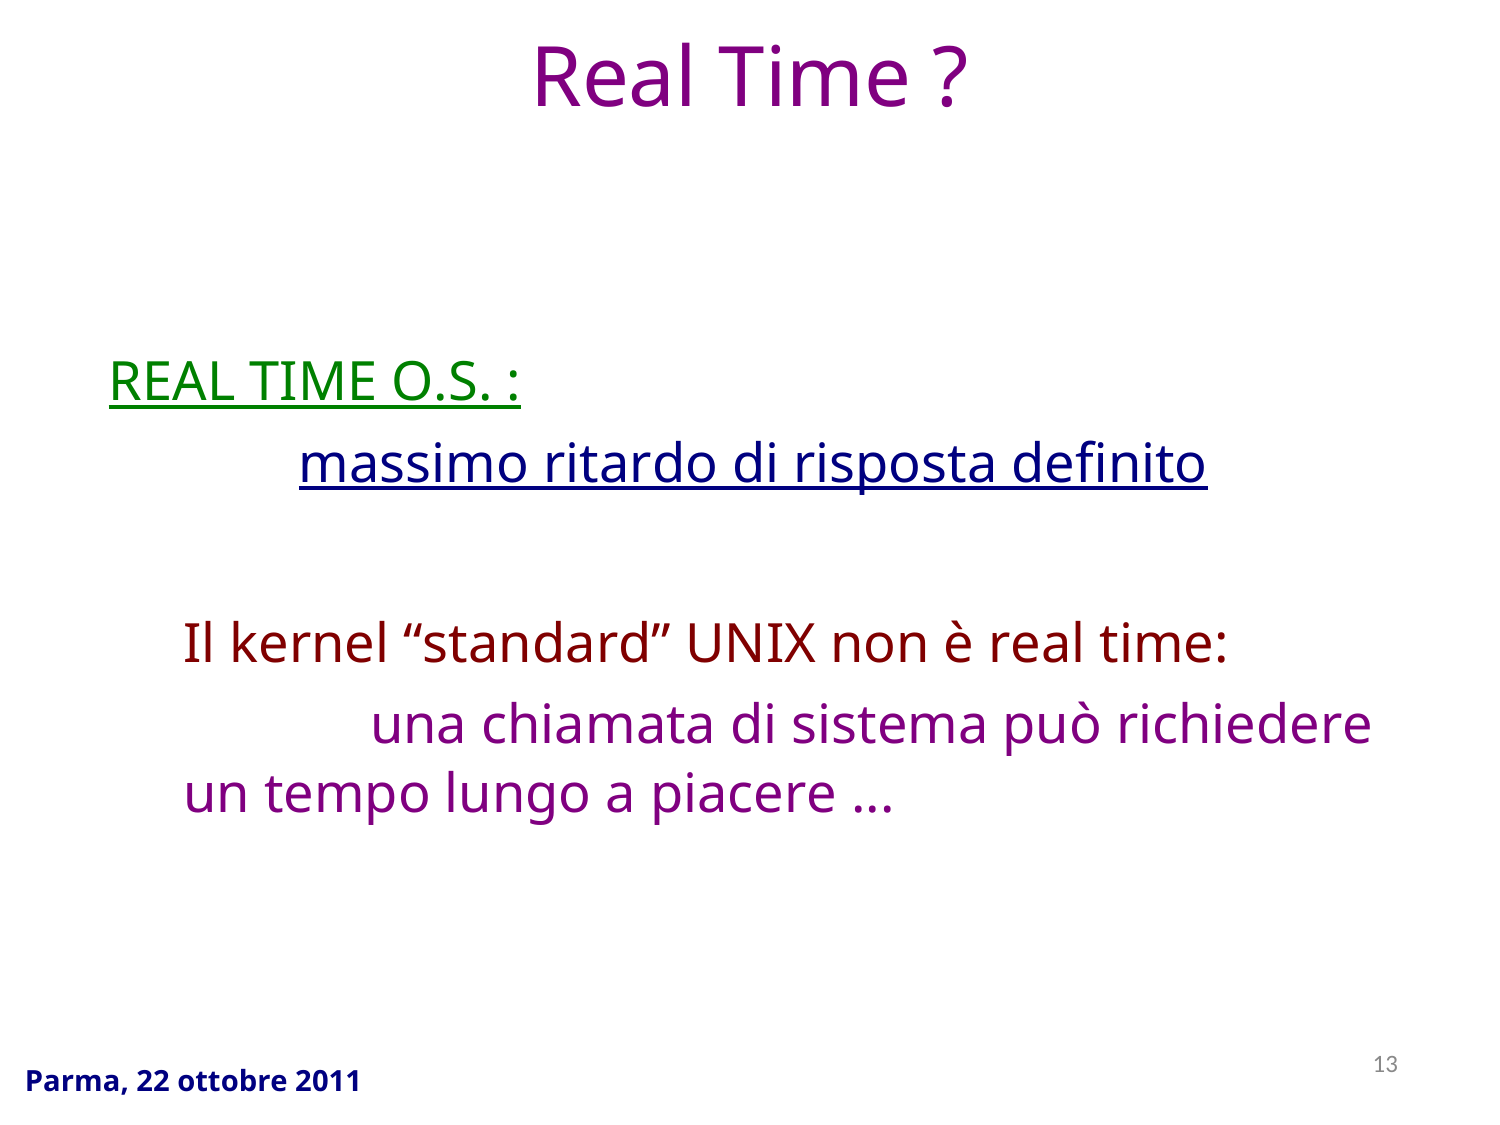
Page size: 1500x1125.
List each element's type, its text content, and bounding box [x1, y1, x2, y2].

text_box Real Time ? [41, 0, 1459, 132]
subtitle REAL TIME O.S. : massimo ritardo di risposta definito Il kernel “standard” UNIX non è real time: una chiamata di sistema può richiedere un tempo lungo a piacere ... [108, 266, 1399, 905]
